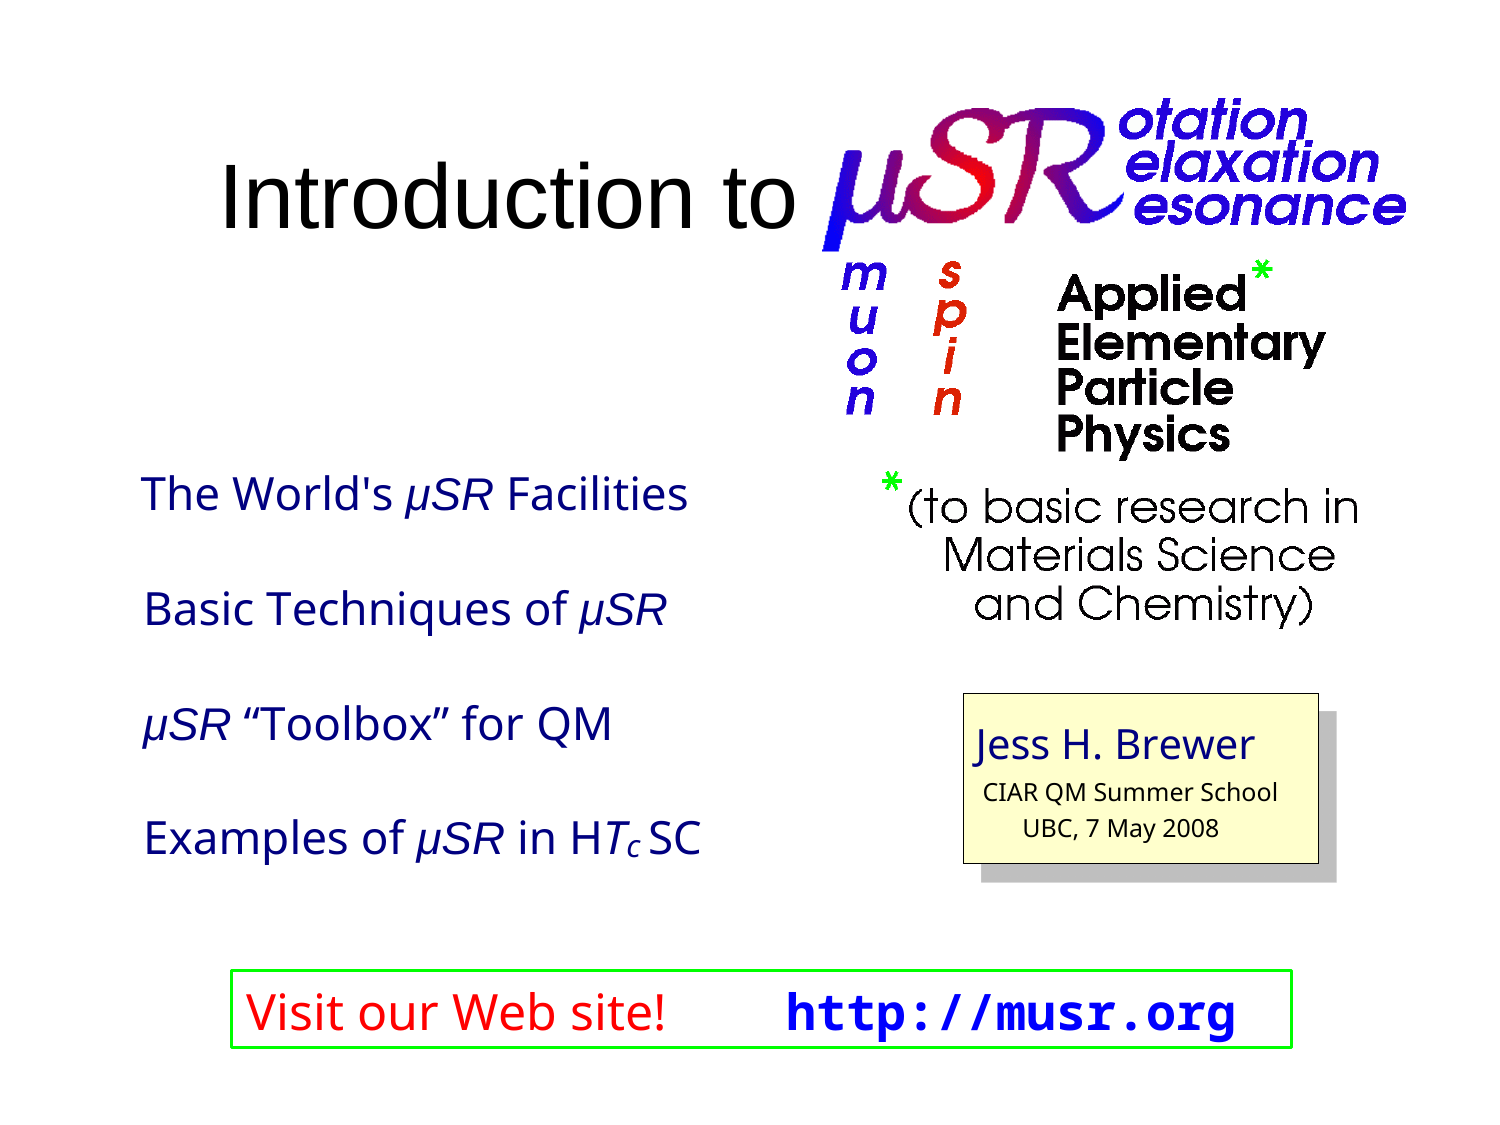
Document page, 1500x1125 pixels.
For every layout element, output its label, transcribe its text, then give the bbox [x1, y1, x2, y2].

picture [814, 89, 1415, 654]
text_box Introduction to [167, 137, 808, 254]
text_box The World's μSR Facilities Basic Techniques of μSR μSR “Toolbox” for QM Examples of μSR in HTc SC [119, 456, 833, 891]
text_box Jess H. Brewer CIAR QM Summer School UBC, 7 May 2008 [963, 693, 1319, 864]
text_box Visit our Web site! http://musr.org [231, 970, 1292, 1045]
